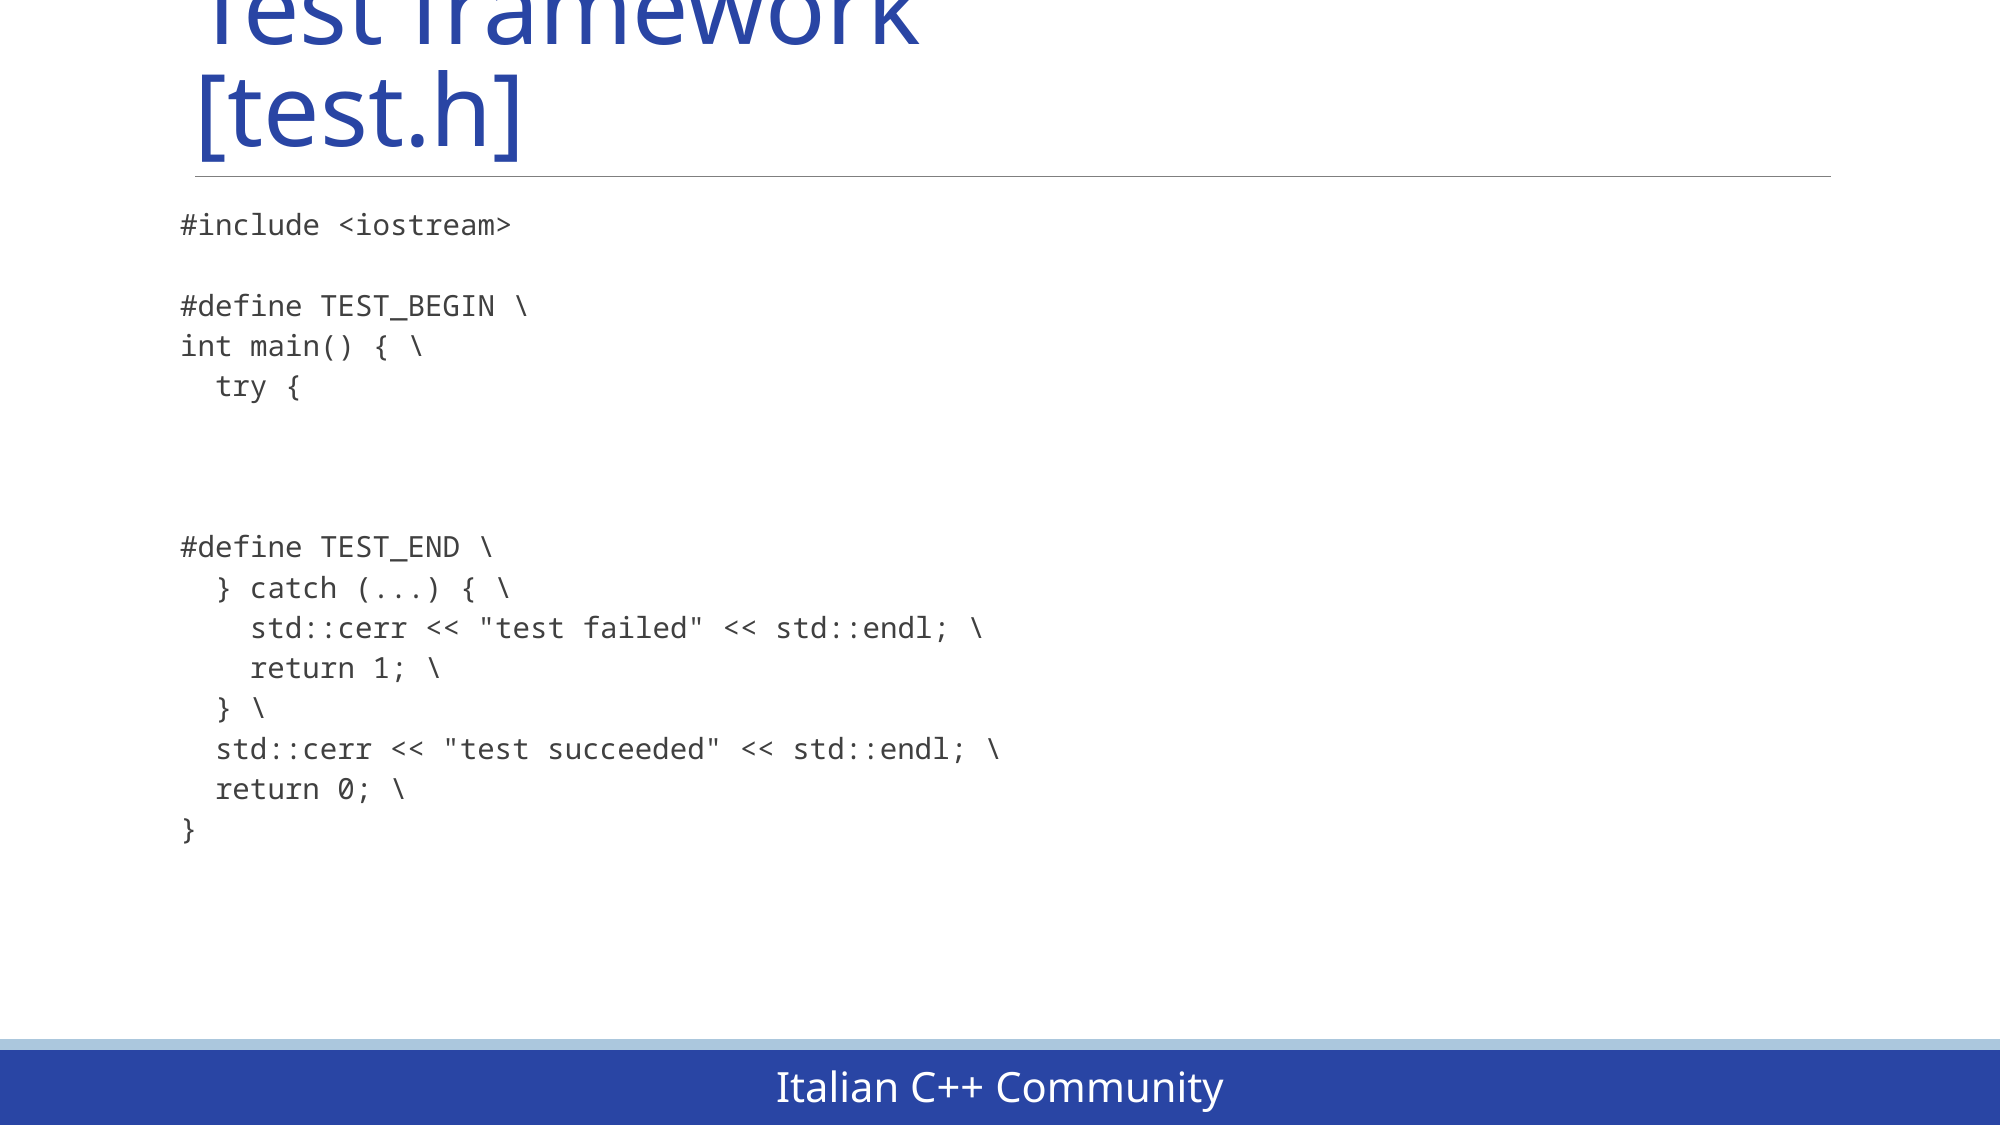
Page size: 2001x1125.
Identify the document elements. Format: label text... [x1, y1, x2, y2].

list #include <iostream> #define TEST_BEGIN \ int main() { \ try { #define TEST_END \ } catch (...) { \ std::cerr << "test failed" << std::endl; \ return 1; \ } \ std::cerr << "test succeeded" << std::endl; \ return 0; \ } [179, 202, 1949, 1011]
title Test framework [test.h] [179, 2, 1830, 175]
